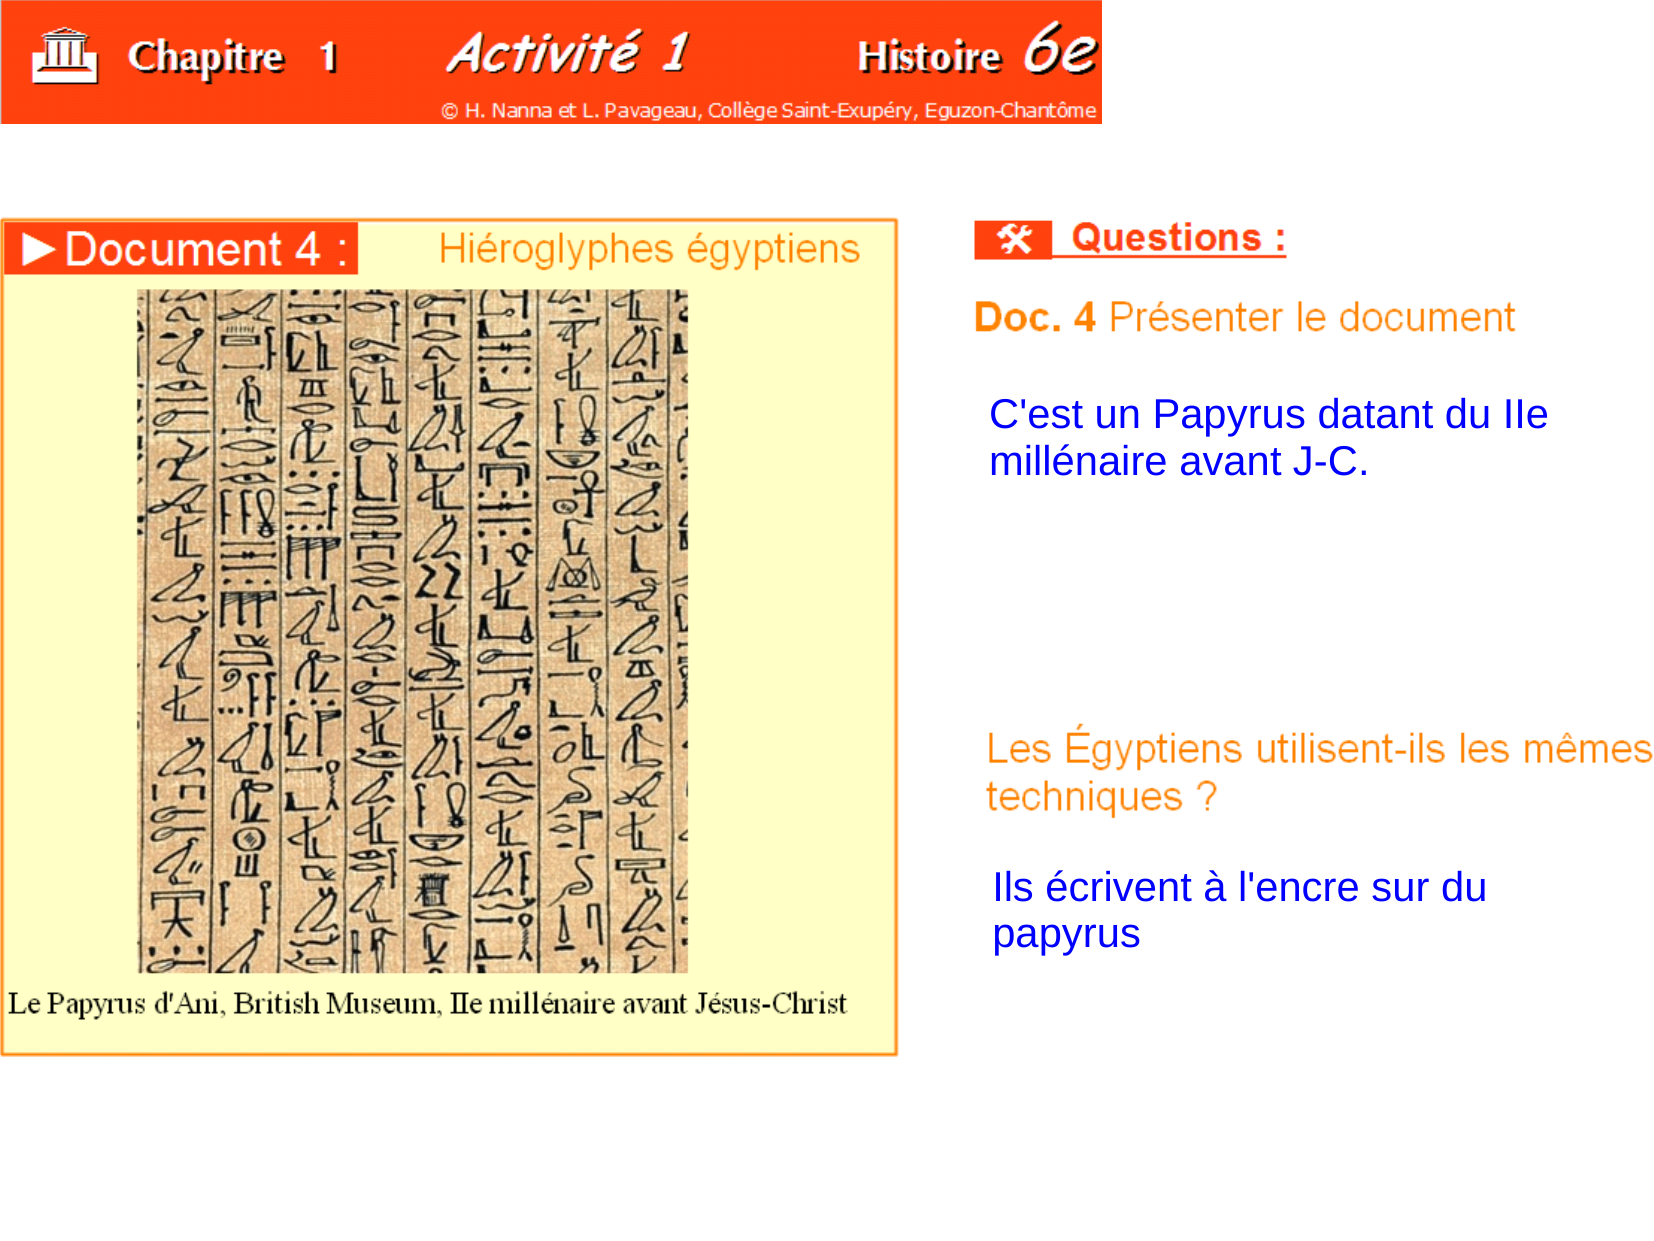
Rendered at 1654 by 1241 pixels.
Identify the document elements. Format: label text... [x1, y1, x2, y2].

picture [0, 215, 1654, 1063]
text_box Ils écrivent à l'encre sur du papyrus [977, 856, 1654, 918]
text_box C'est un Papyrus datant du IIe millénaire avant J-C. [974, 383, 1625, 493]
picture [0, 0, 1102, 124]
